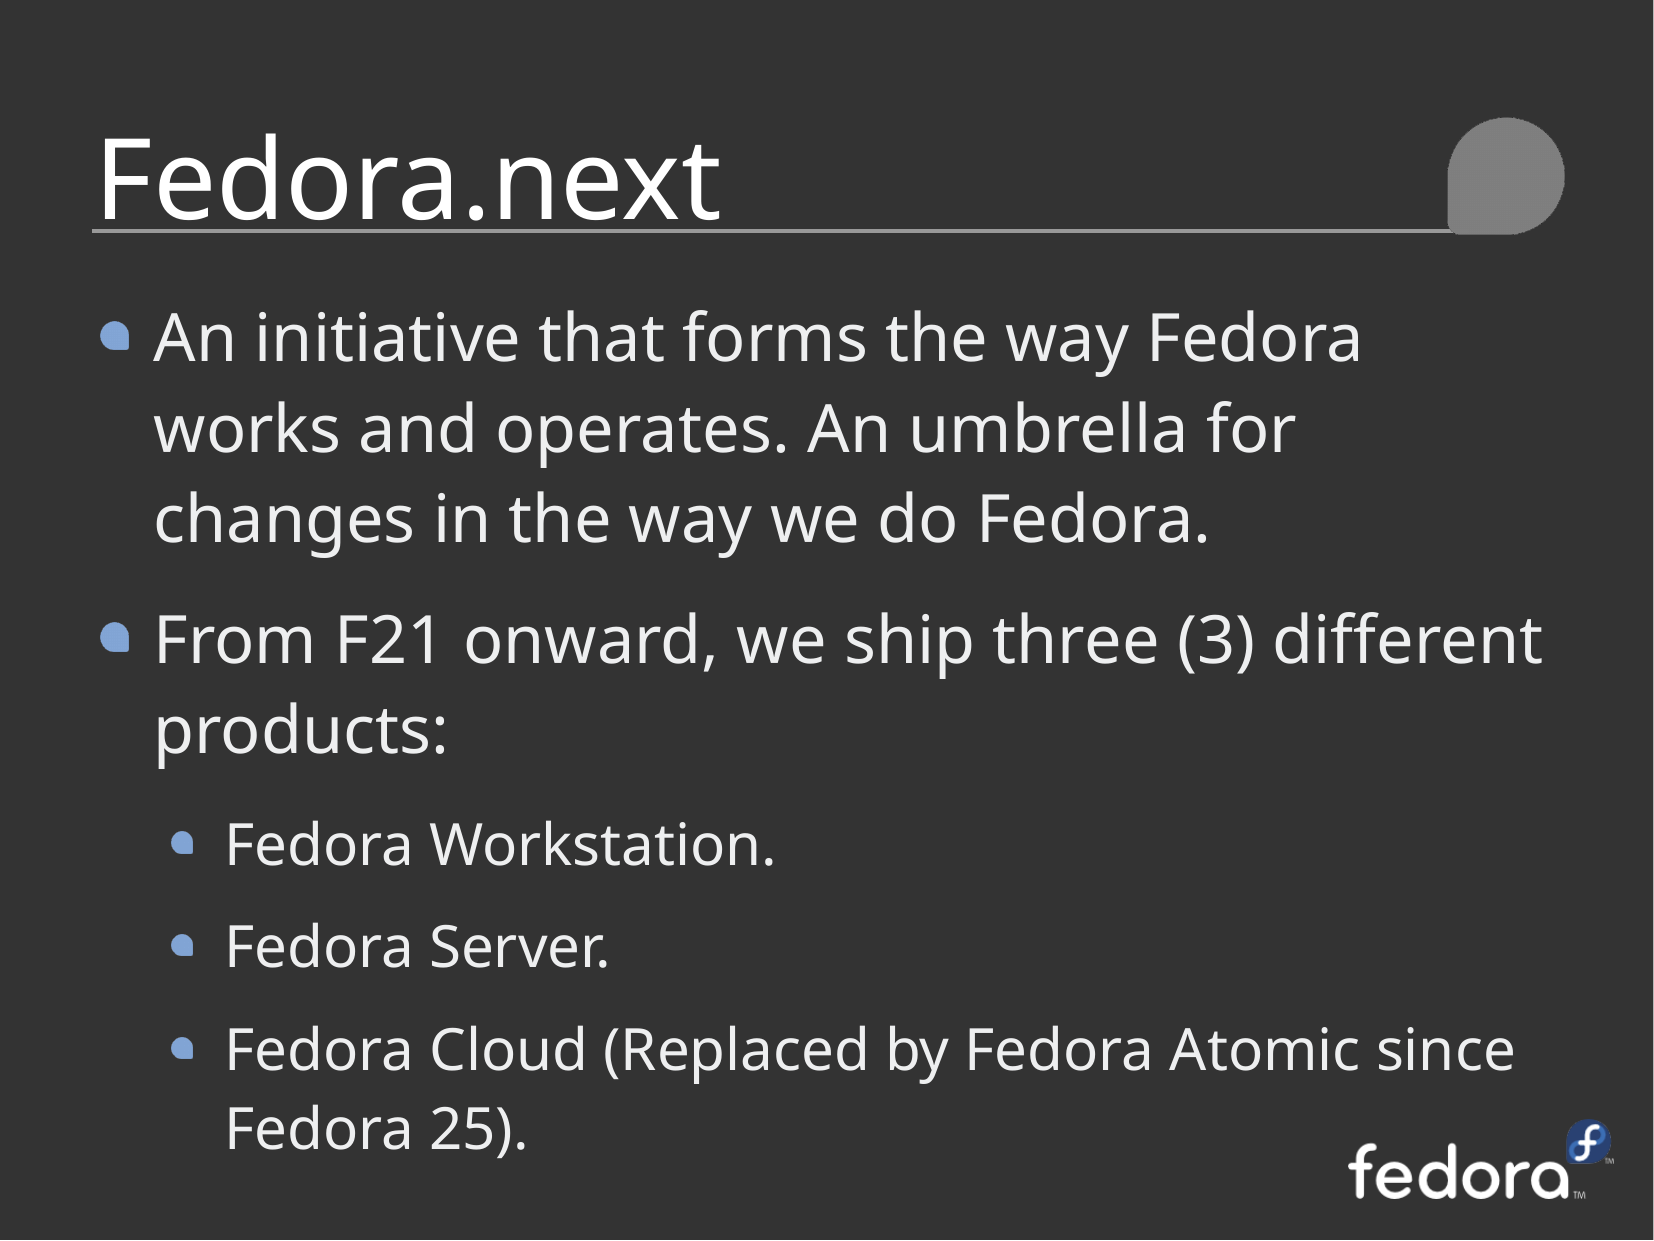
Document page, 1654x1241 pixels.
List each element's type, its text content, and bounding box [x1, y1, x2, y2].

title Fedora.next [94, 100, 1426, 251]
picture [1447, 117, 1565, 235]
list An initiative that forms the way Fedora works and operates. An umbrella for changes in the way we do Fedora. From F21 onward, we ship three (3) different products: Fedora Workstation. Fedora Server. Fedora Cloud (Replaced by Fedora Atomic since Fedora 25). [82, 290, 1571, 1094]
picture [1348, 1119, 1614, 1199]
